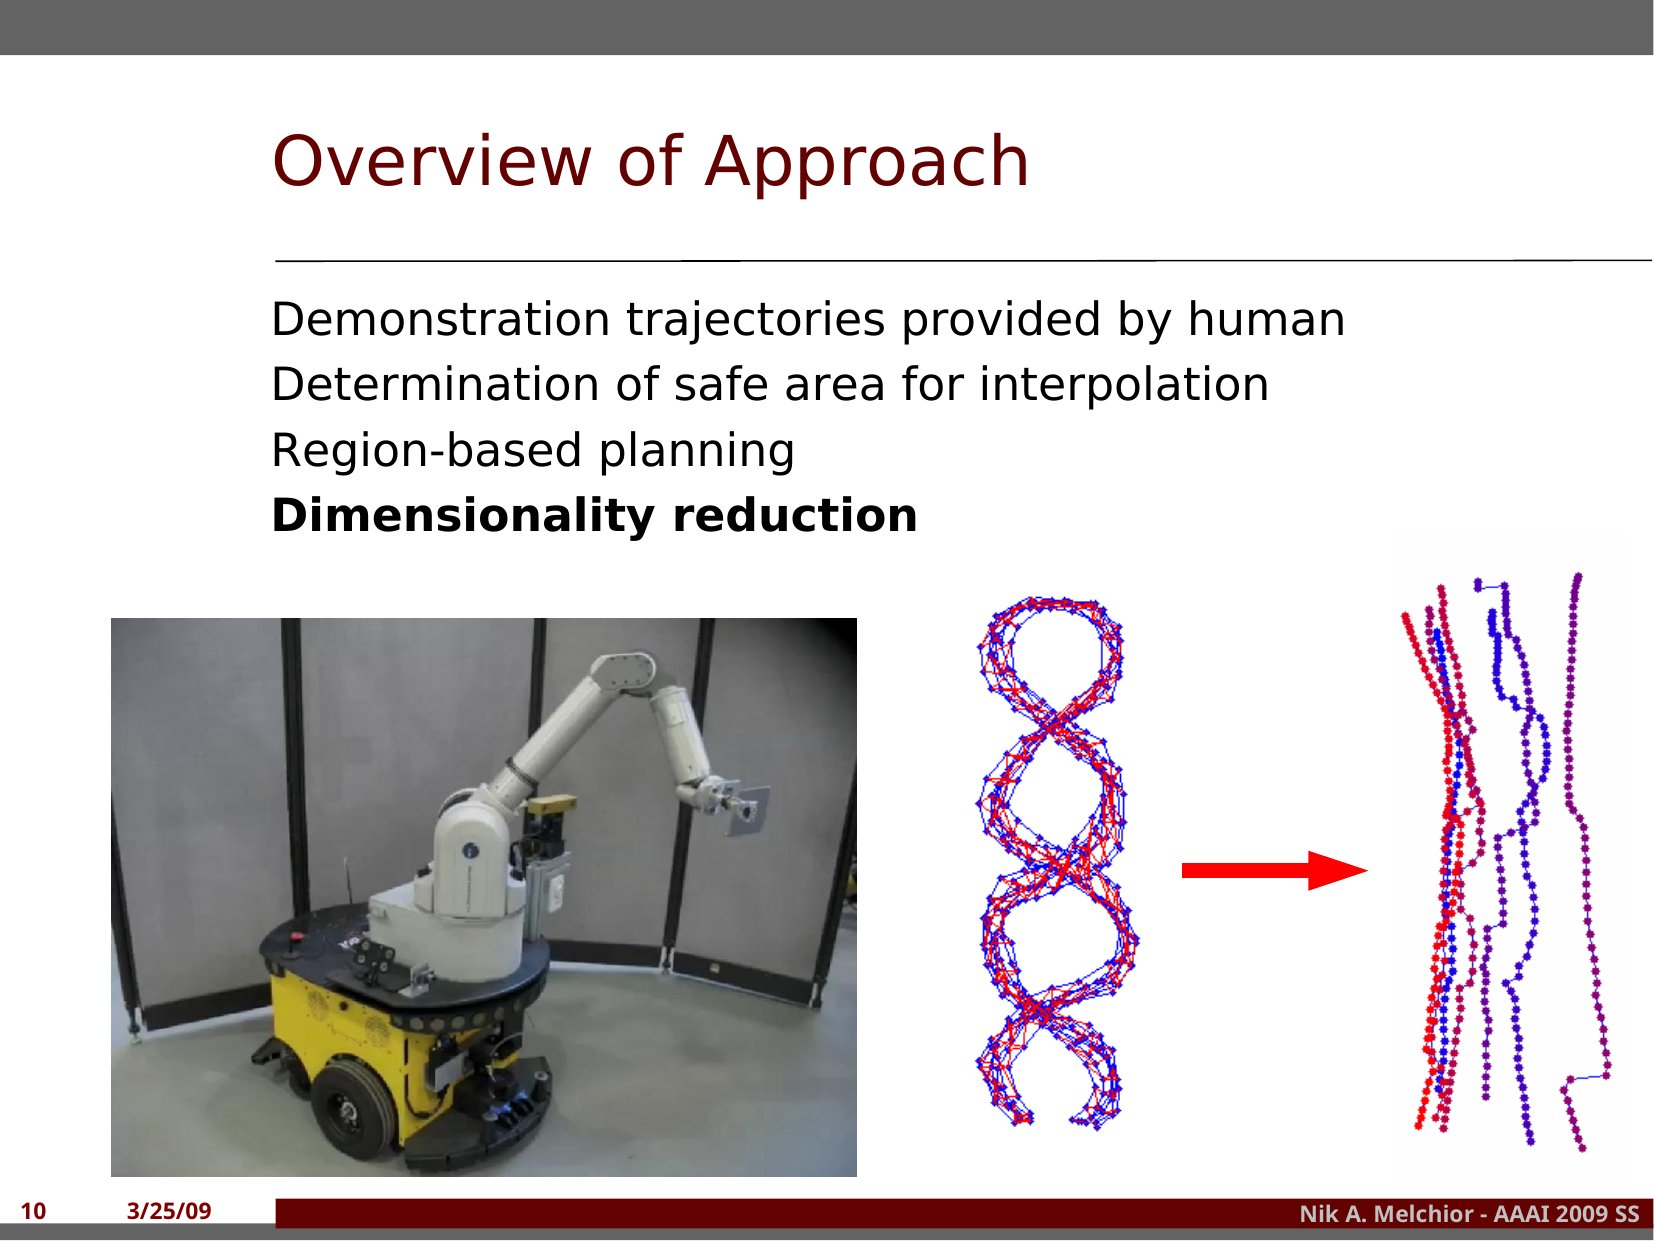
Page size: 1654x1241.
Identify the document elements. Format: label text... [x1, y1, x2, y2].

picture [111, 618, 857, 1177]
picture [1391, 533, 1629, 1192]
picture [910, 566, 1190, 1186]
list Demonstration trajectories provided by human Determination of safe area for interpolation Region-based planning Dimensionality reduction [270, 294, 1607, 1080]
title Overview of Approach [271, 75, 1553, 255]
